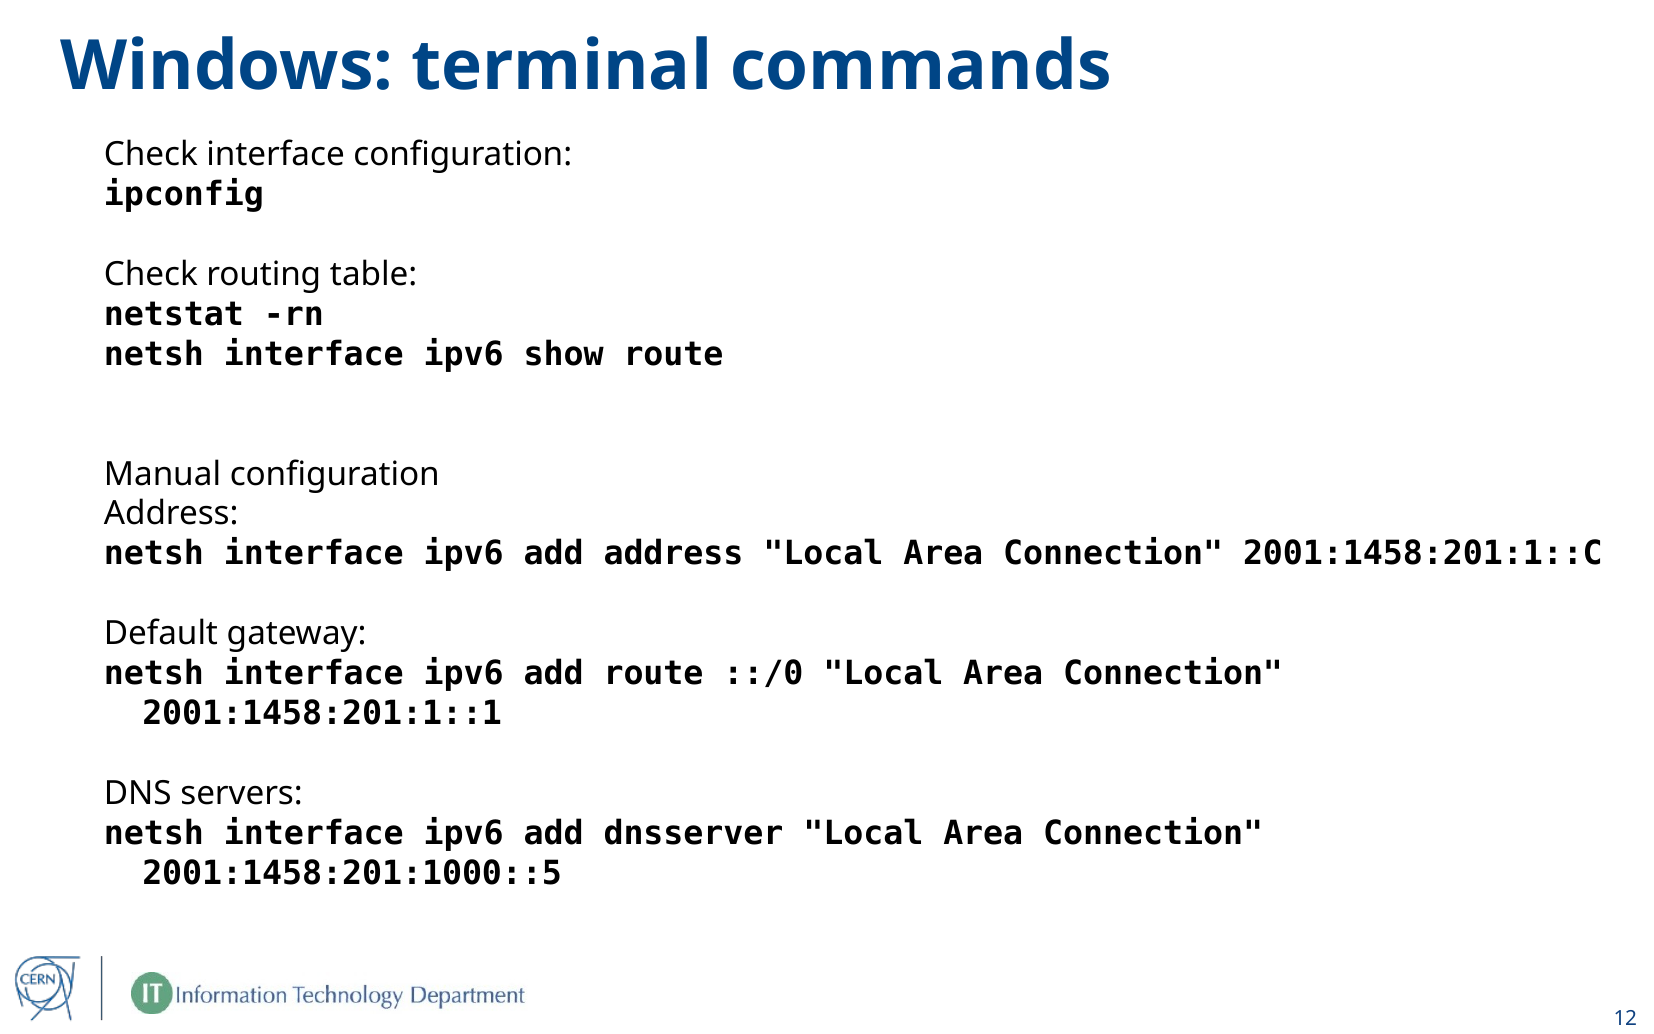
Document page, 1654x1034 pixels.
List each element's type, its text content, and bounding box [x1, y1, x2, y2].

title Windows: terminal commands [60, 0, 1528, 138]
text_box Check interface configuration: ipconfig Check routing table: netstat -rn netsh interface ipv6 show route Manual configuration Address: netsh interface ipv6 add address "Local Area Connection" 2001:1458:201:1::C Default gateway: netsh interface ipv6 add route ::/0 "Local Area Connection" 2001:1458:201:1::1 DNS servers: netsh interface ipv6 add dnsserver "Local Area Connection" 2001:1458:201:1000::5 [88, 124, 1638, 907]
picture [131, 972, 774, 1014]
picture [16, 985, 64, 1032]
picture [17, 985, 59, 1001]
